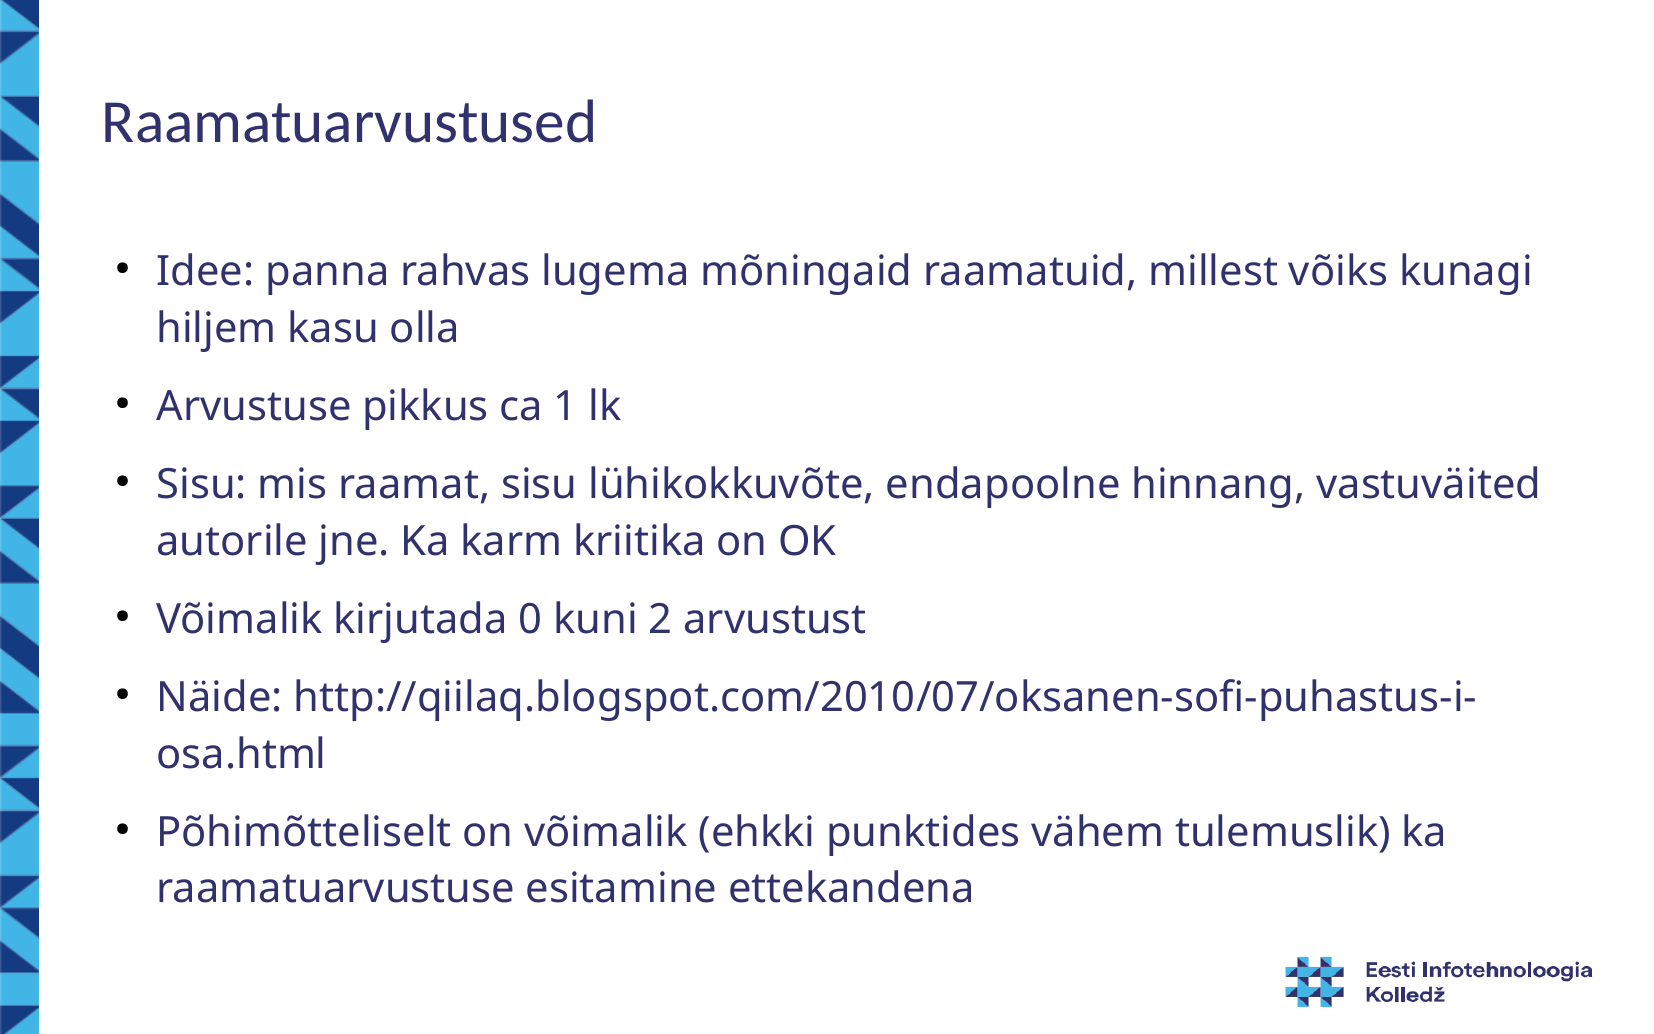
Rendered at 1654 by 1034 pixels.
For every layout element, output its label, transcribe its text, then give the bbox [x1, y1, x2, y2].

title Raamatuarvustused [101, 41, 1224, 214]
list Idee: panna rahvas lugema mõningaid raamatuid, millest võiks kunagi hiljem kasu olla Arvustuse pikkus ca 1 lk Sisu: mis raamat, sisu lühikokkuvõte, endapoolne hinnang, vastuväited autorile jne. Ka karm kriitika on OK Võimalik kirjutada 0 kuni 2 arvustust Näide: http://qiilaq.blogspot.com/2010/07/oksanen-sofi-puhastus-i-osa.html Põhimõtteliselt on võimalik (ehkki punktides vähem tulemuslik) ka raamatuarvustuse esitamine ettekandena [101, 241, 1591, 924]
